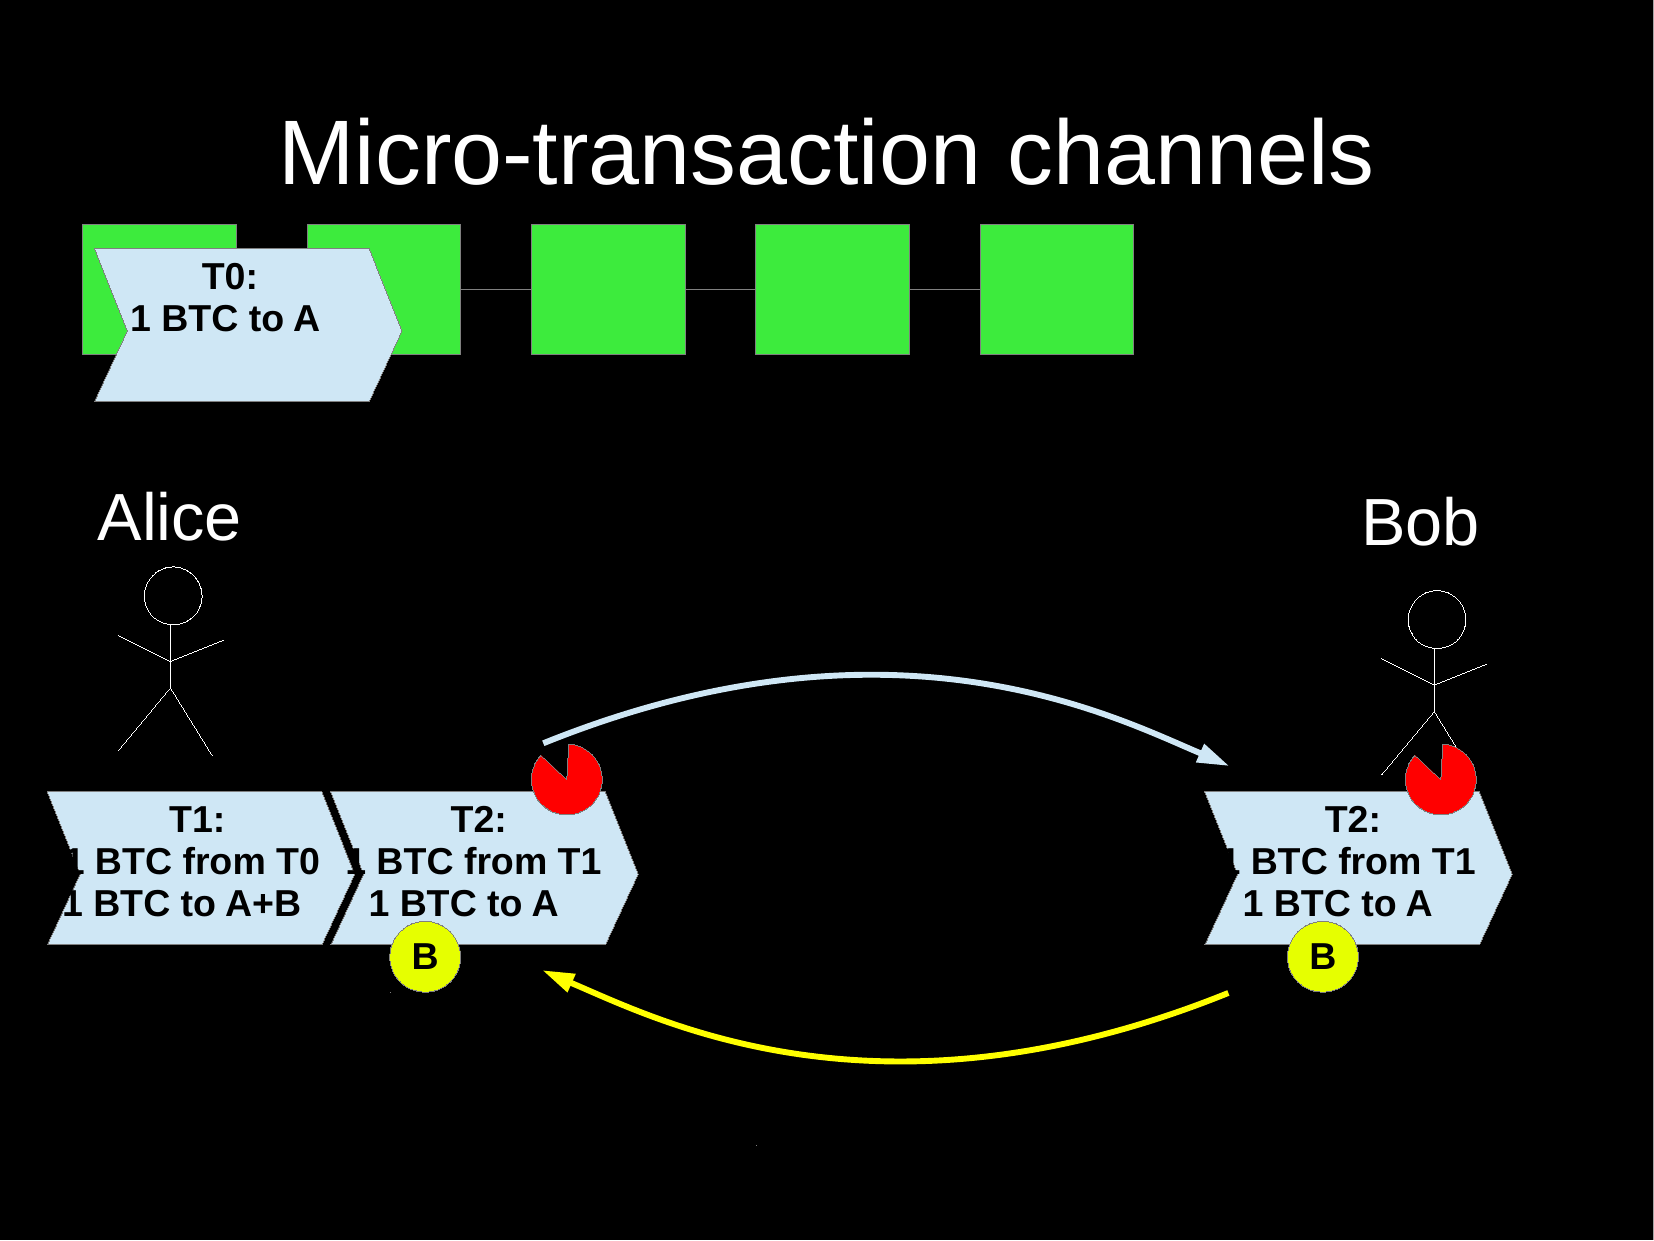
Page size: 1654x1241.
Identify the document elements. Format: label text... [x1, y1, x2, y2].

text_box T1: 1 BTC from T0 1 BTC to A+B [47, 791, 355, 945]
text_box B [389, 921, 461, 993]
text_box Bob [1346, 477, 1571, 568]
text_box [82, 224, 237, 355]
text_box B [1287, 921, 1359, 993]
text_box Alice [82, 472, 308, 563]
text_box T0: 1 BTC to A [94, 248, 402, 402]
text_box [980, 224, 1134, 355]
text_box T2: 1 BTC from T1 1 BTC to A [330, 791, 639, 945]
text_box T2: 1 BTC from T1 1 BTC to A [1204, 791, 1513, 945]
text_box [531, 224, 686, 355]
title Micro-transaction channels [82, 49, 1571, 257]
text_box [755, 224, 910, 355]
text_box [307, 224, 461, 355]
text_box [531, 744, 603, 815]
text_box [1405, 744, 1477, 815]
